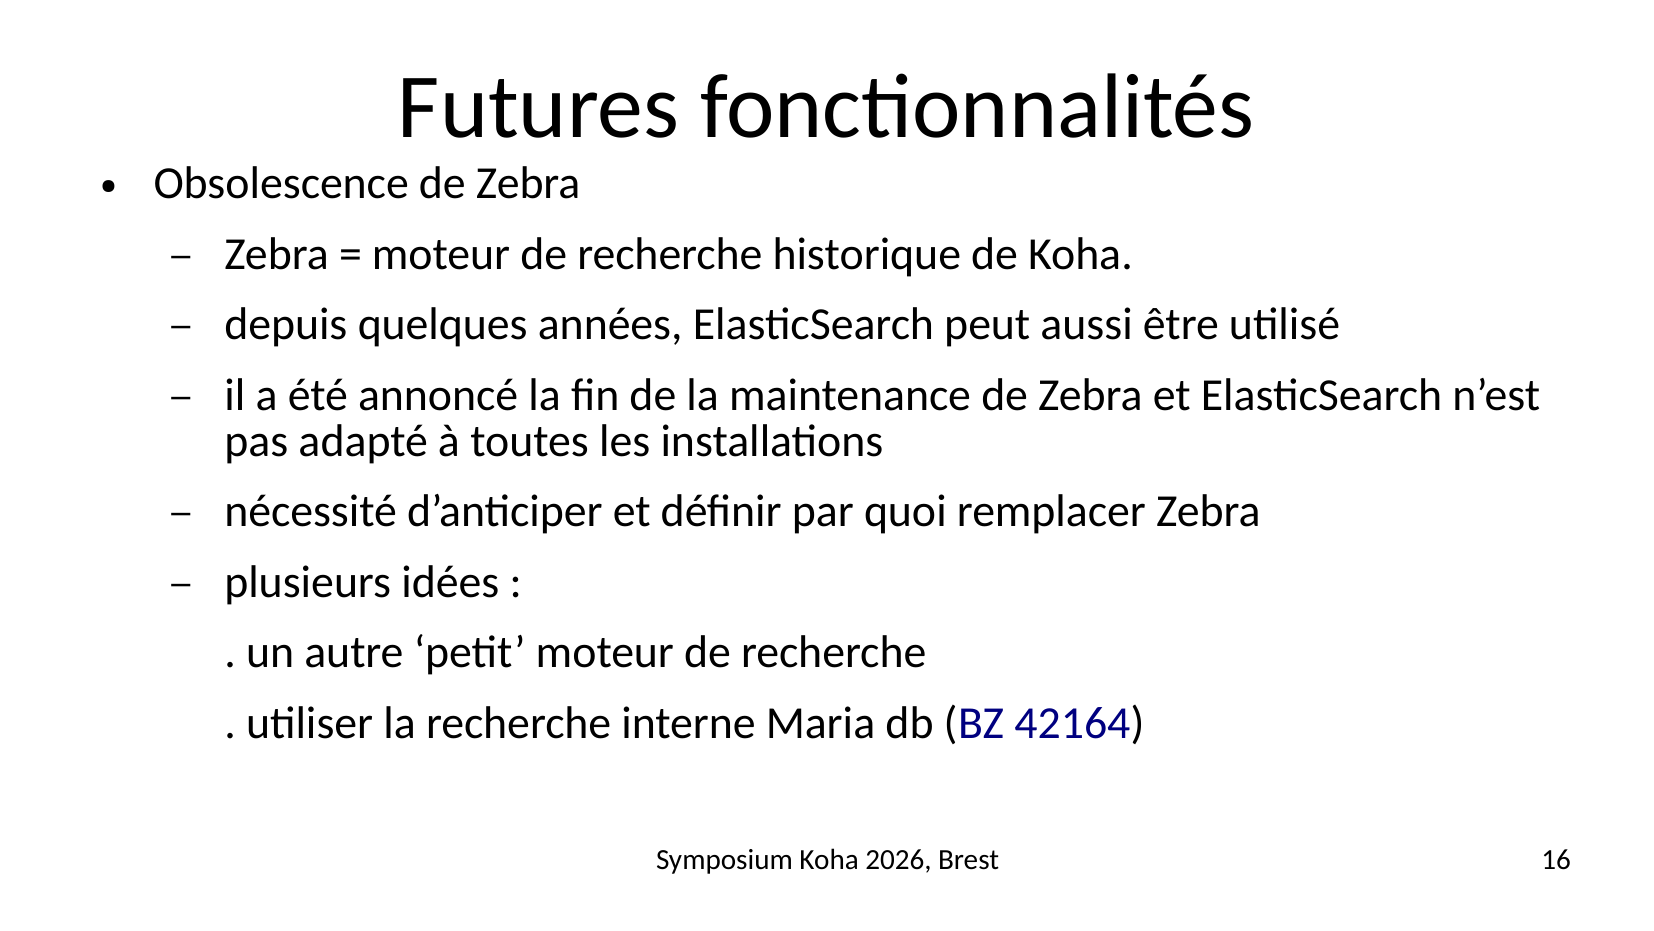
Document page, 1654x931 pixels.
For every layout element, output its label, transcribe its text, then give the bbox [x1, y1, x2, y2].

list Obsolescence de Zebra Zebra = moteur de recherche historique de Koha. depuis quelques années, ElasticSearch peut aussi être utilisé il a été annoncé la fin de la maintenance de Zebra et ElasticSearch n’est pas adapté à toutes les installations nécessité d’anticiper et définir par quoi remplacer Zebra plusieurs idées : . un autre ‘petit’ moteur de recherche . utiliser la recherche interne Maria db (BZ 42164) [82, 164, 1571, 826]
title Futures fonctionnalités [82, 37, 1571, 164]
